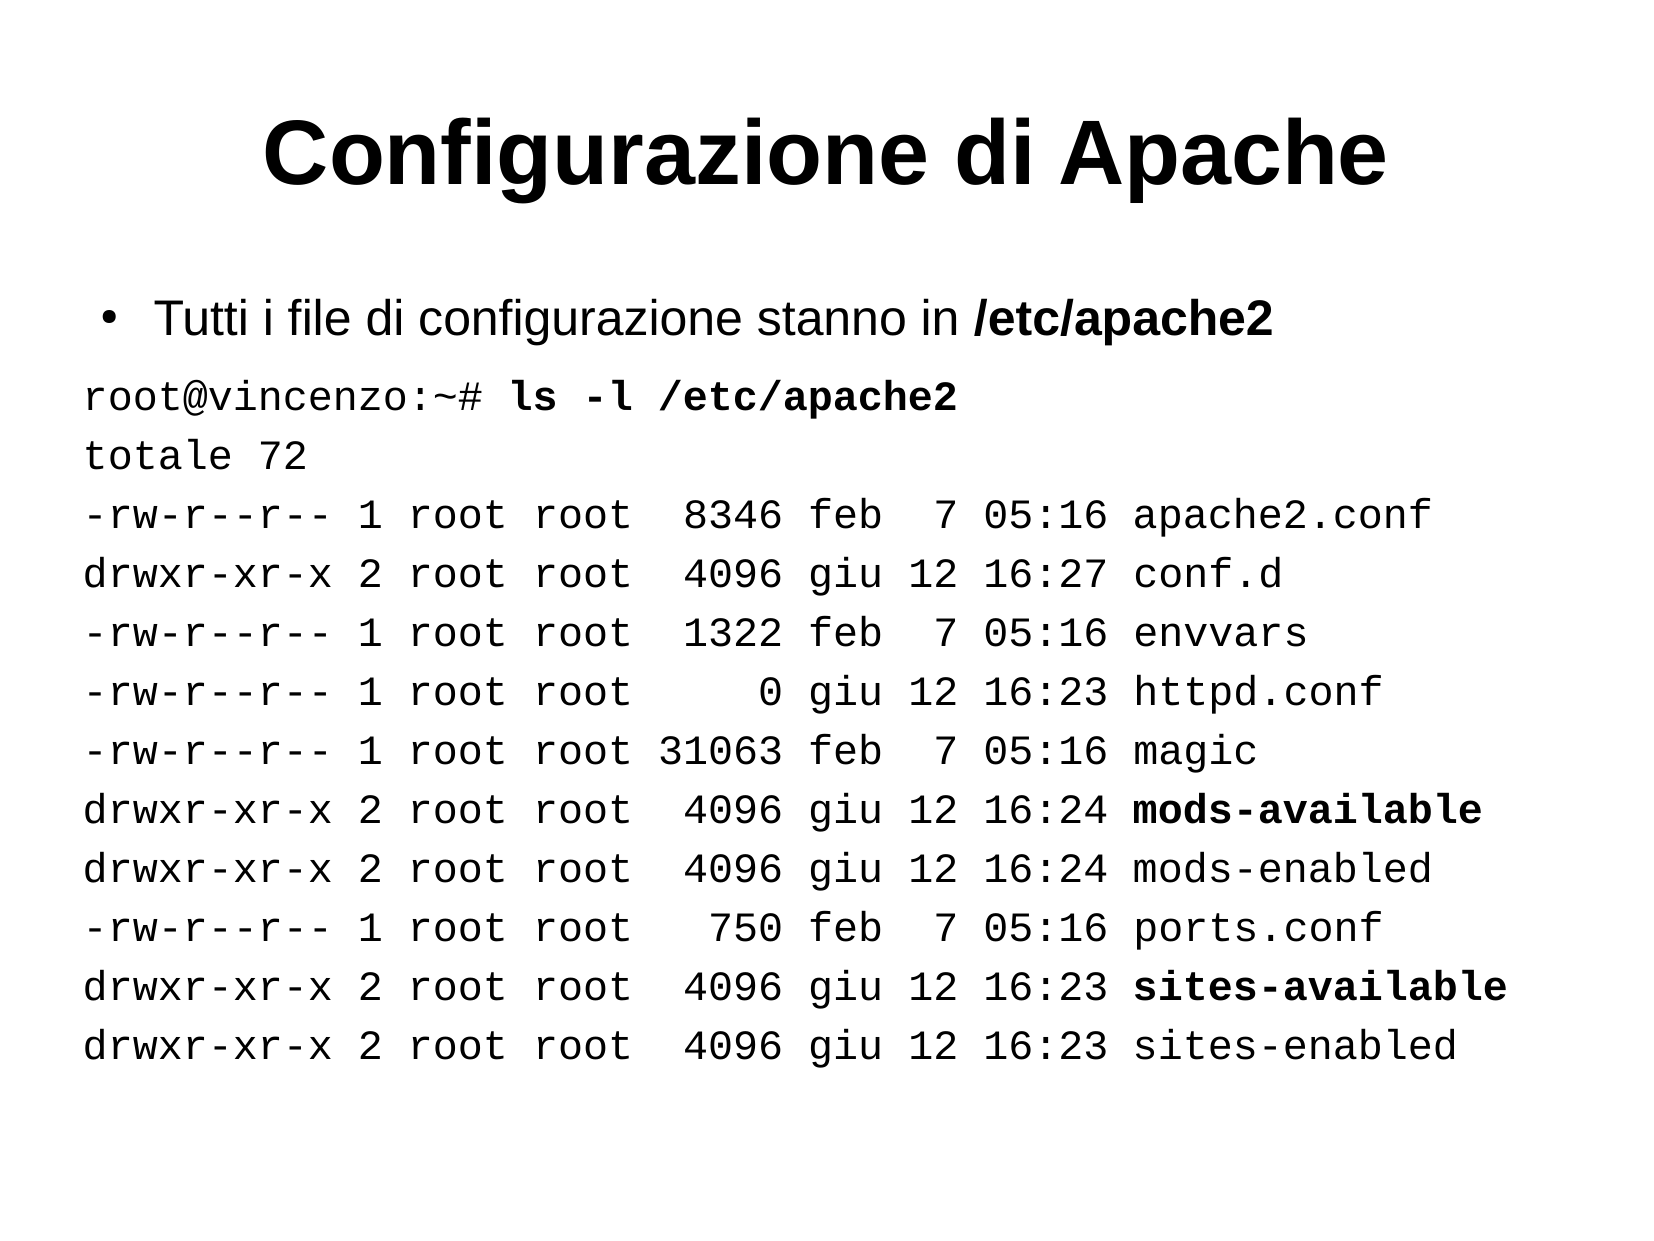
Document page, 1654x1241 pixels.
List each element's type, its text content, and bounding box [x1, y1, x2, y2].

title Configurazione di Apache [82, 49, 1571, 257]
list Tutti i file di configurazione stanno in /etc/apache2 root@vincenzo:~# ls -l /etc/apache2 totale 72 -rw-r--r-- 1 root root 8346 feb 7 05:16 apache2.conf drwxr-xr-x 2 root root 4096 giu 12 16:27 conf.d -rw-r--r-- 1 root root 1322 feb 7 05:16 envvars -rw-r--r-- 1 root root 0 giu 12 16:23 httpd.conf -rw-r--r-- 1 root root 31063 feb 7 05:16 magic drwxr-xr-x 2 root root 4096 giu 12 16:24 mods-available drwxr-xr-x 2 root root 4096 giu 12 16:24 mods-enabled -rw-r--r-- 1 root root 750 feb 7 05:16 ports.conf drwxr-xr-x 2 root root 4096 giu 12 16:23 sites-available drwxr-xr-x 2 root root 4096 giu 12 16:23 sites-enabled [82, 290, 1636, 1223]
